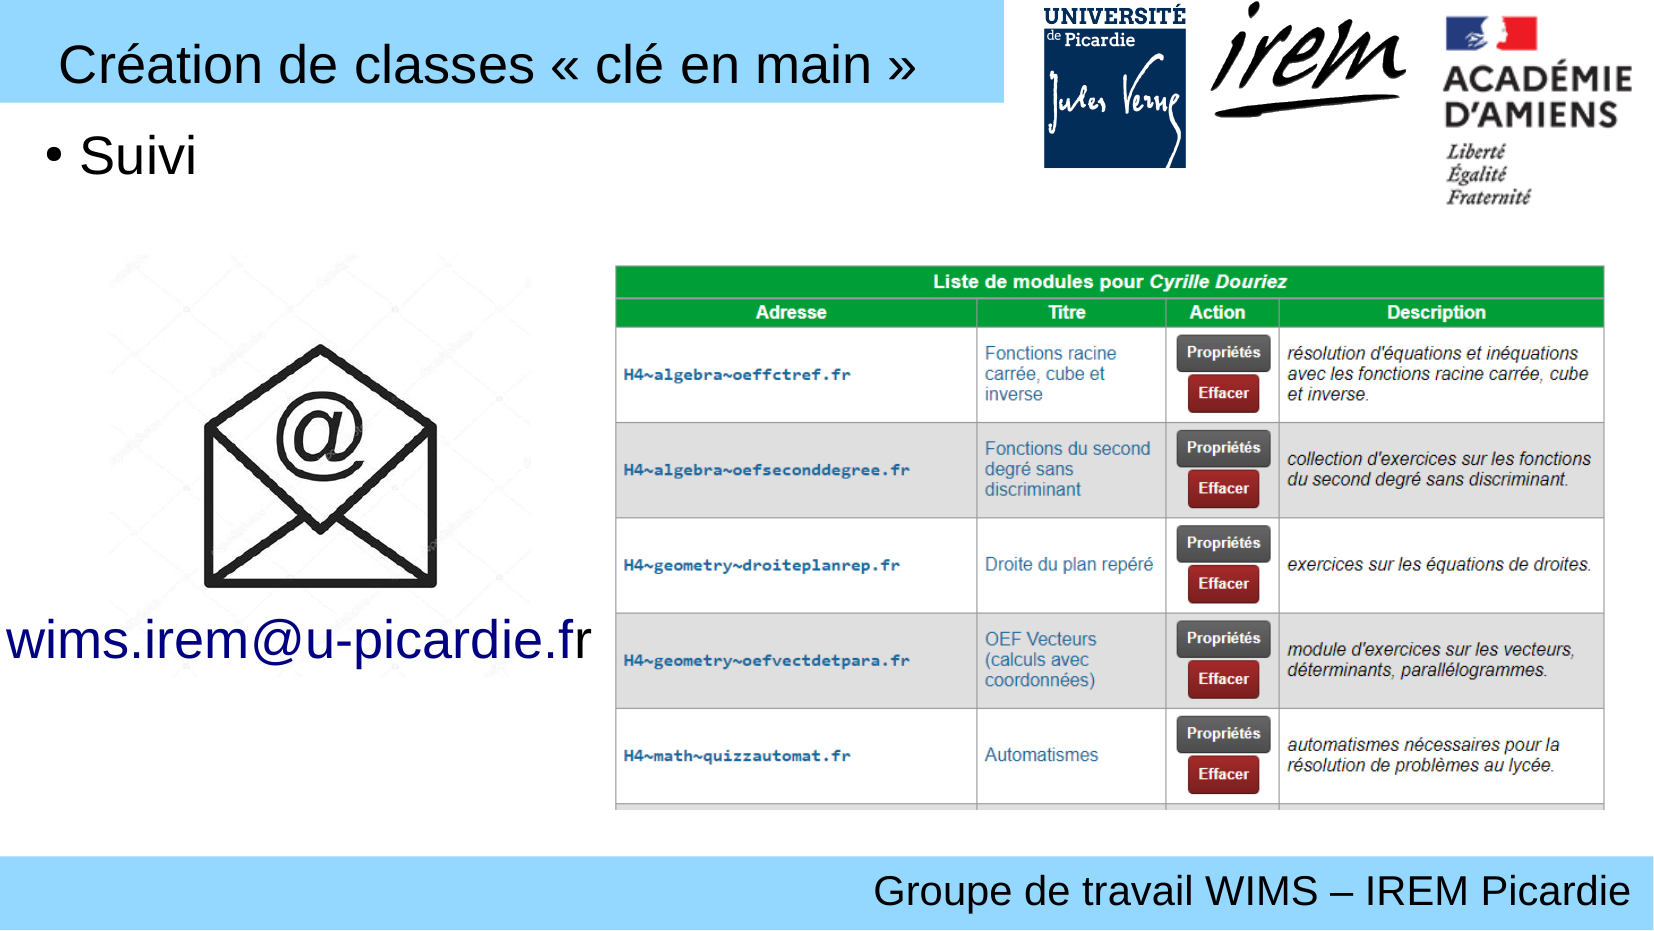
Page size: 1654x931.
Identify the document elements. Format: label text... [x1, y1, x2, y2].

picture [604, 253, 1625, 810]
title Création de classes « clé en main » [0, 0, 1004, 103]
list Groupe de travail WIMS – IREM Picardie [0, 856, 1654, 931]
picture [1423, 0, 1654, 222]
picture [1033, 0, 1195, 178]
text_box wims.irem@u-picardie.fr [0, 602, 604, 709]
picture [108, 253, 532, 602]
picture [1210, 0, 1407, 119]
text_box Suivi [29, 118, 1152, 254]
